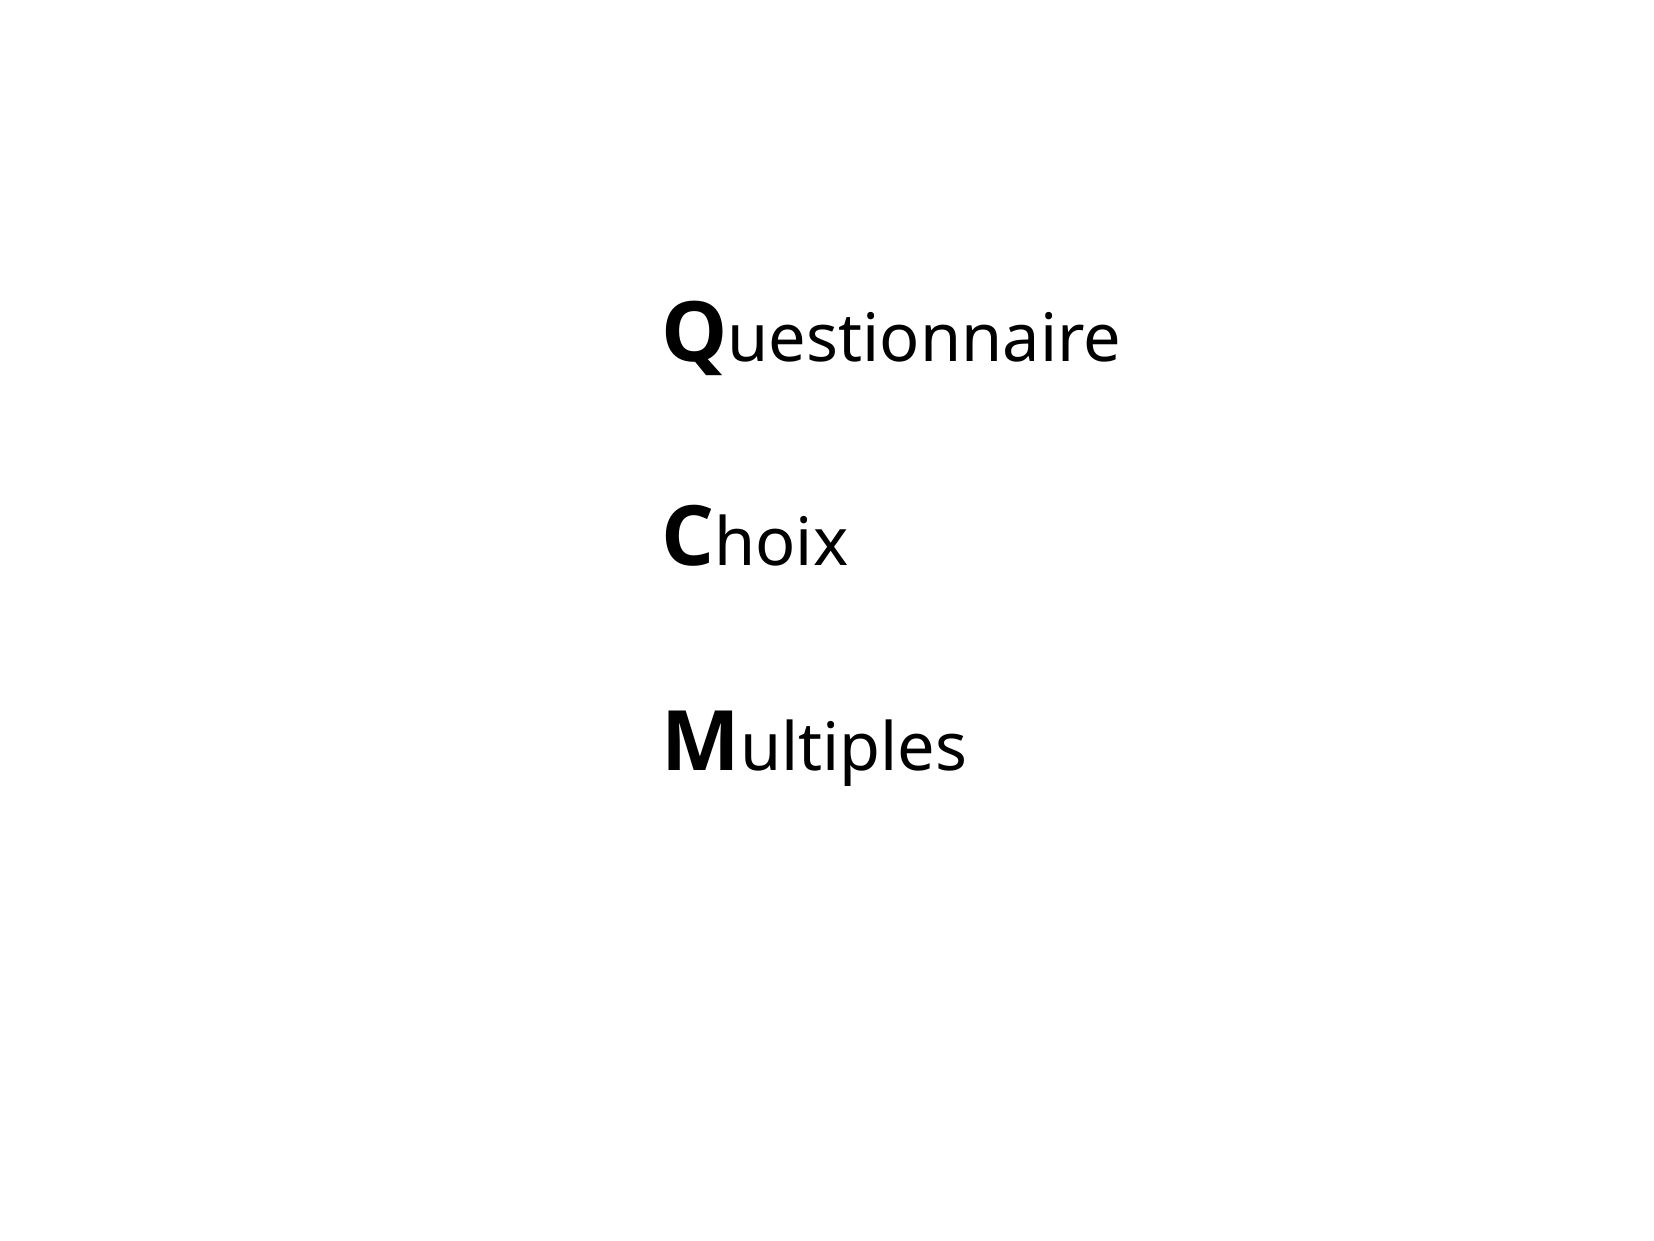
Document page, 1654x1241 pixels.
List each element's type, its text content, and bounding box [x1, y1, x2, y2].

subtitle Questionnaire Choix Multiples [661, 49, 1571, 1109]
